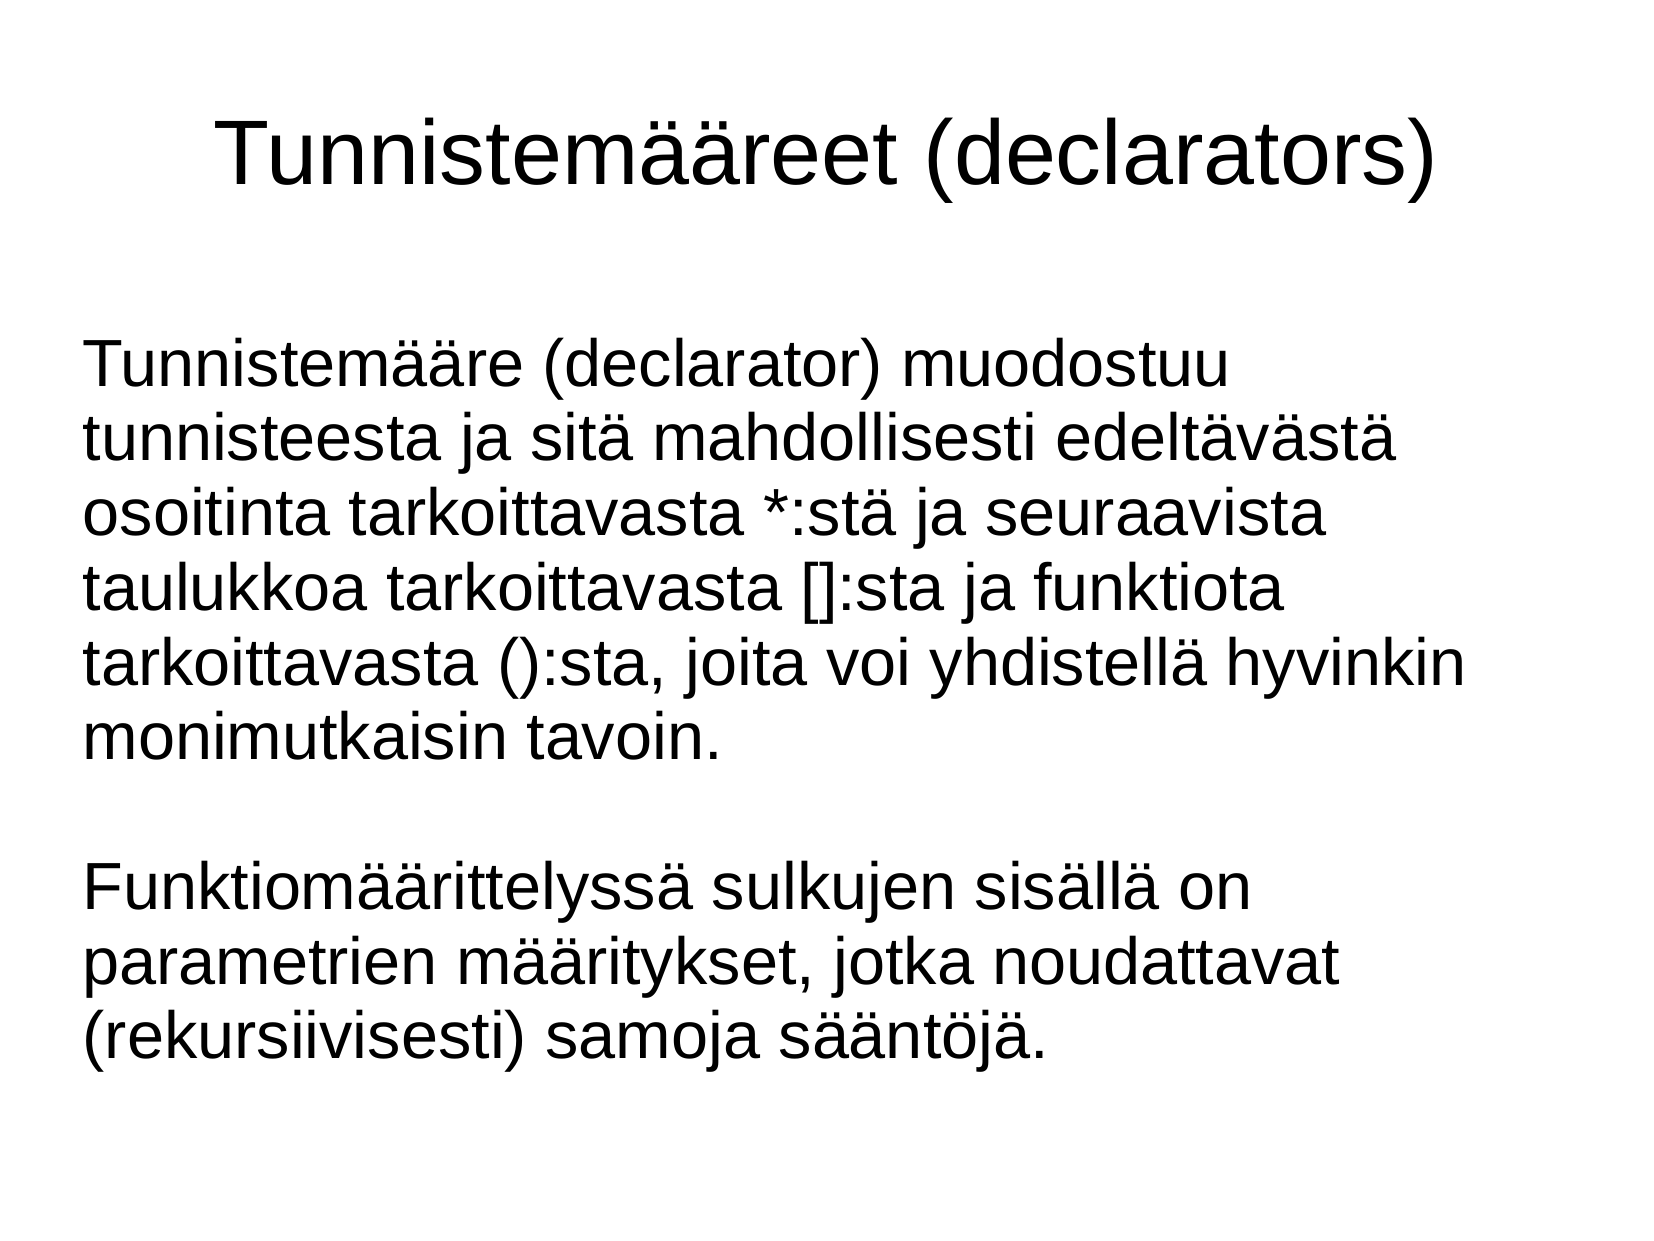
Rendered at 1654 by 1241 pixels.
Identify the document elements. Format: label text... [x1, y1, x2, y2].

subtitle Tunnistemääre (declarator) muodostuu tunnisteesta ja sitä mahdollisesti edeltävästä osoitinta tarkoittavasta *:stä ja seuraavista taulukkoa tarkoittavasta []:sta ja funktiota tarkoittavasta ():sta, joita voi yhdistellä hyvinkin monimutkaisin tavoin. Funktiomäärittelyssä sulkujen sisällä on parametrien määritykset, jotka noudattavat (rekursiivisesti) samoja sääntöjä. [82, 297, 1571, 1102]
title Tunnistemääreet (declarators) [82, 56, 1571, 250]
